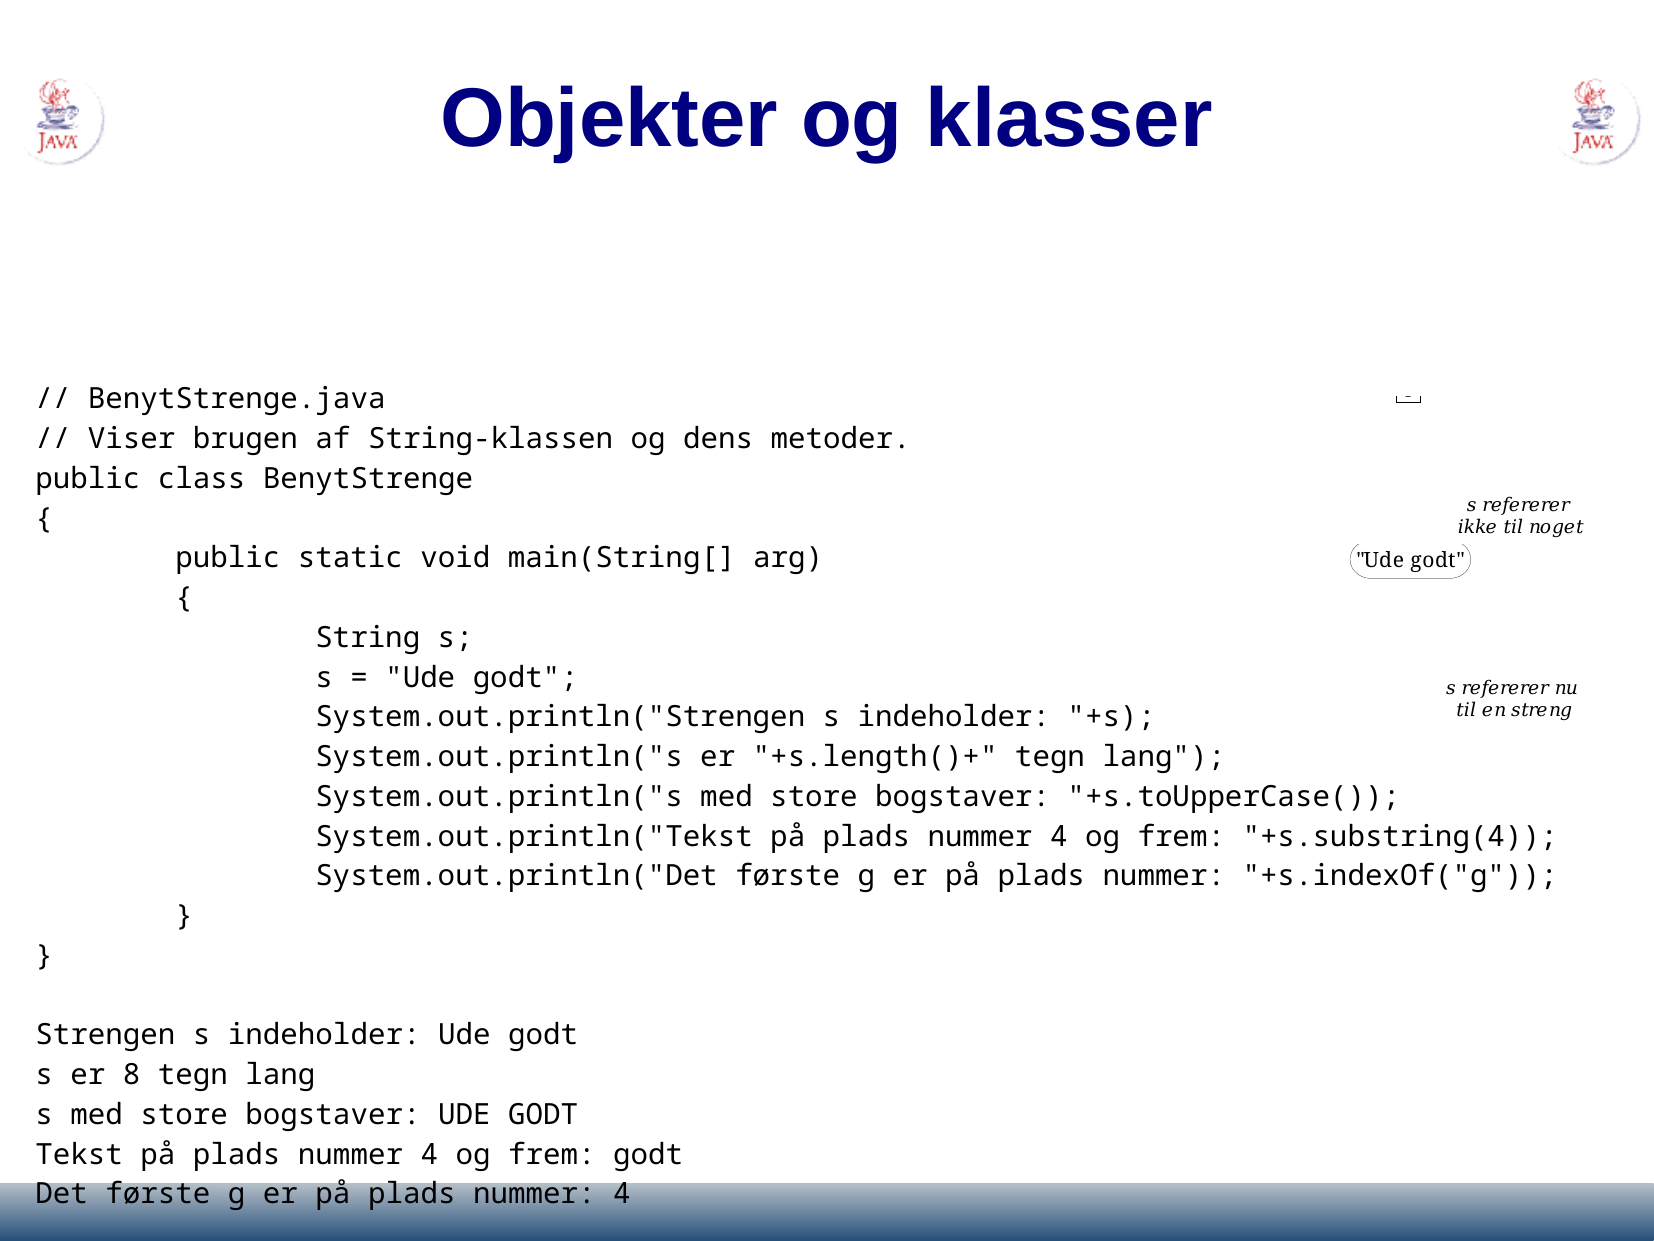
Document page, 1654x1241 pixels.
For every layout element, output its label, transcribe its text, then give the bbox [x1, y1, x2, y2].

picture [10, 71, 105, 169]
text_box // BenytStrenge.java // Viser brugen af String-klassen og dens metoder. public class BenytStrenge { public static void main(String[] arg) { String s; s = "Ude godt"; System.out.println("Strengen s indeholder: "+s); System.out.println("s er "+s.length()+" tegn lang"); System.out.println("s med store bogstaver: "+s.toUpperCase()); System.out.println("Tekst på plads nummer 4 og frem: "+s.substring(4)); System.out.println("Det første g er på plads nummer: "+s.indexOf("g")); } } Strengen s indeholder: Ude godt s er 8 tegn lang s med store bogstaver: UDE GODT Tekst på plads nummer 4 og frem: godt Det første g er på plads nummer: 4 [35, 377, 1559, 1098]
title Objekter og klasser [105, 14, 1549, 222]
picture [1549, 71, 1645, 169]
chart [585, 396, 1596, 722]
